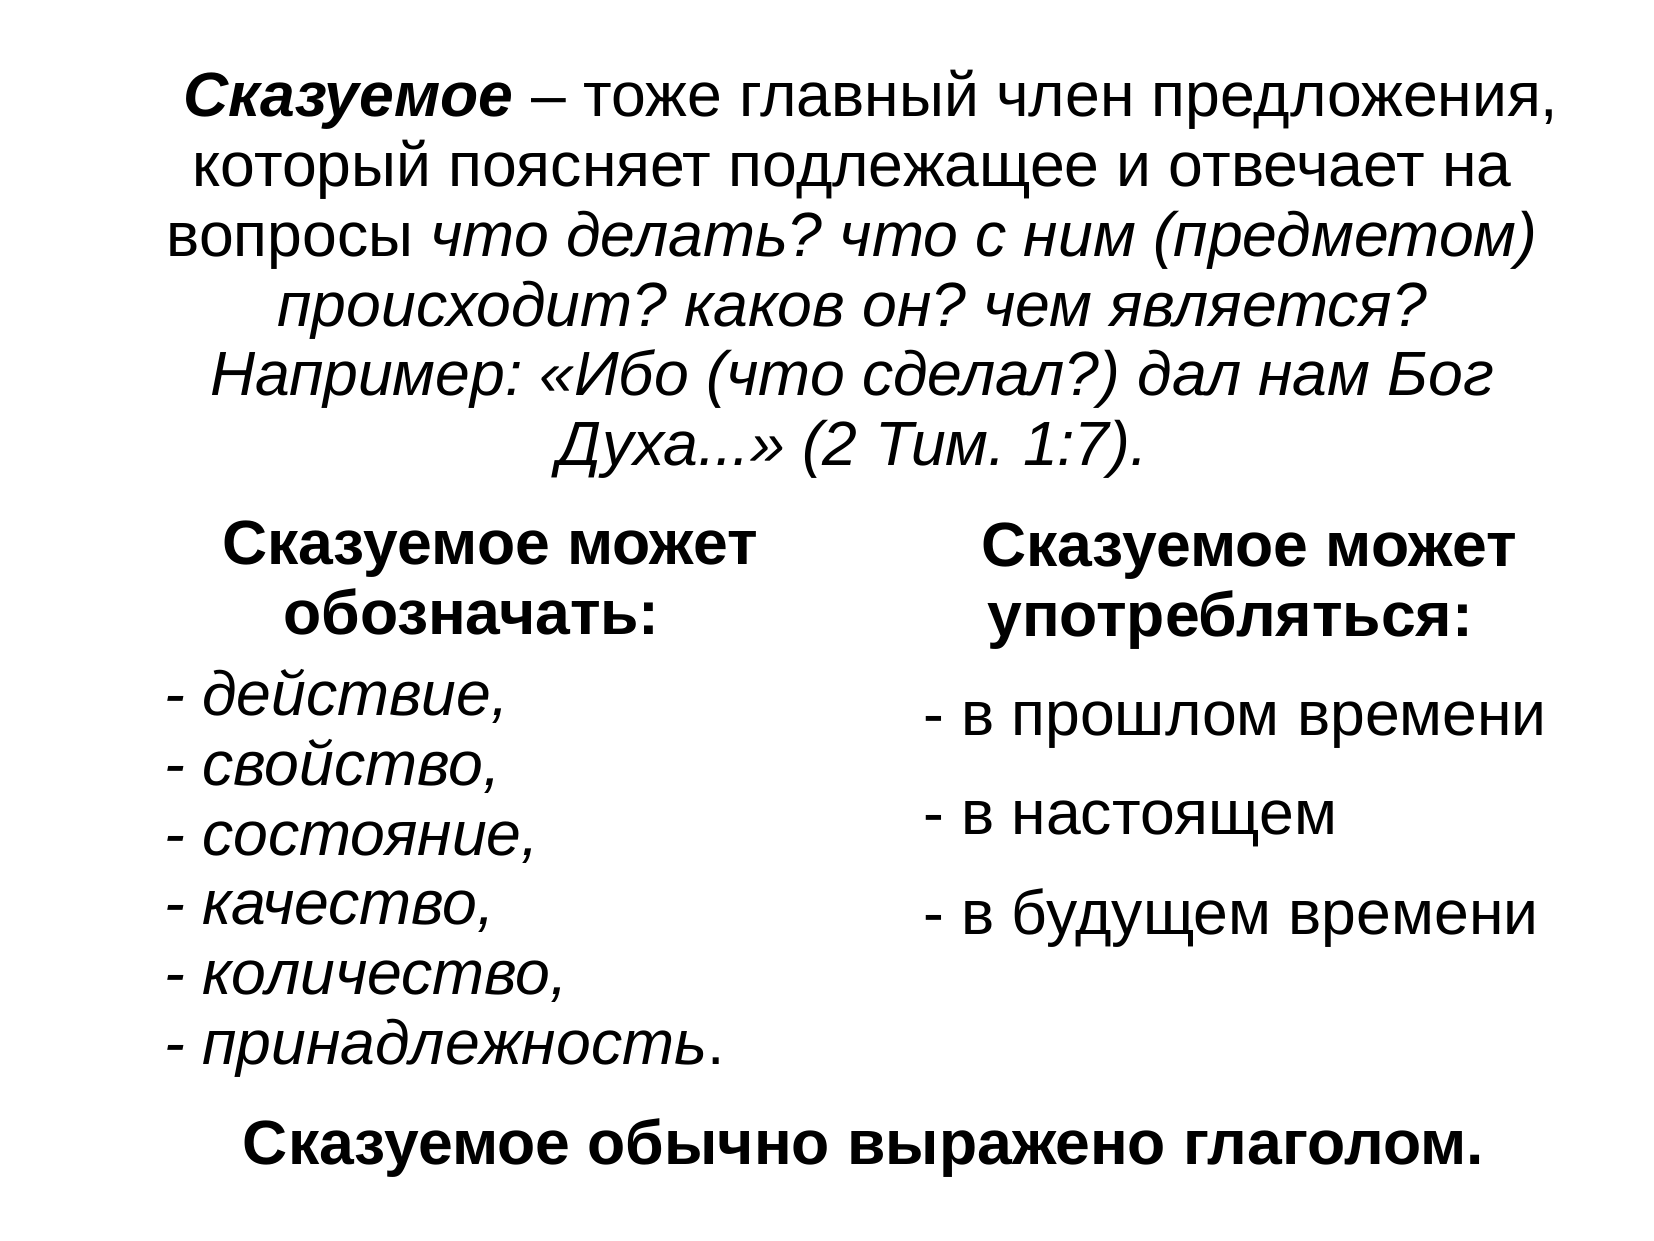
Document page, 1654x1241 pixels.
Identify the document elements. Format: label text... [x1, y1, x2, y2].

list Сказуемое обычно выражено глаголом. [82, 1108, 1571, 1180]
title Сказуемое – тоже главный член предложения, который поясняет подлежащее и отвечает на вопросы что делать? что с ним (предметом) происходит? каков он? чем является? Например: «Ибо (что сделал?) дал нам Бог Духа...» (2 Тим. 1:7). [90, 60, 1579, 480]
list Сказуемое может употребляться: - в прошлом времени - в настоящем - в будущем времени [848, 510, 1576, 951]
list Сказуемое может обозначать: - действие, - свойство, - состояние, - качество, - количество, - принадлежность. [90, 508, 817, 1081]
